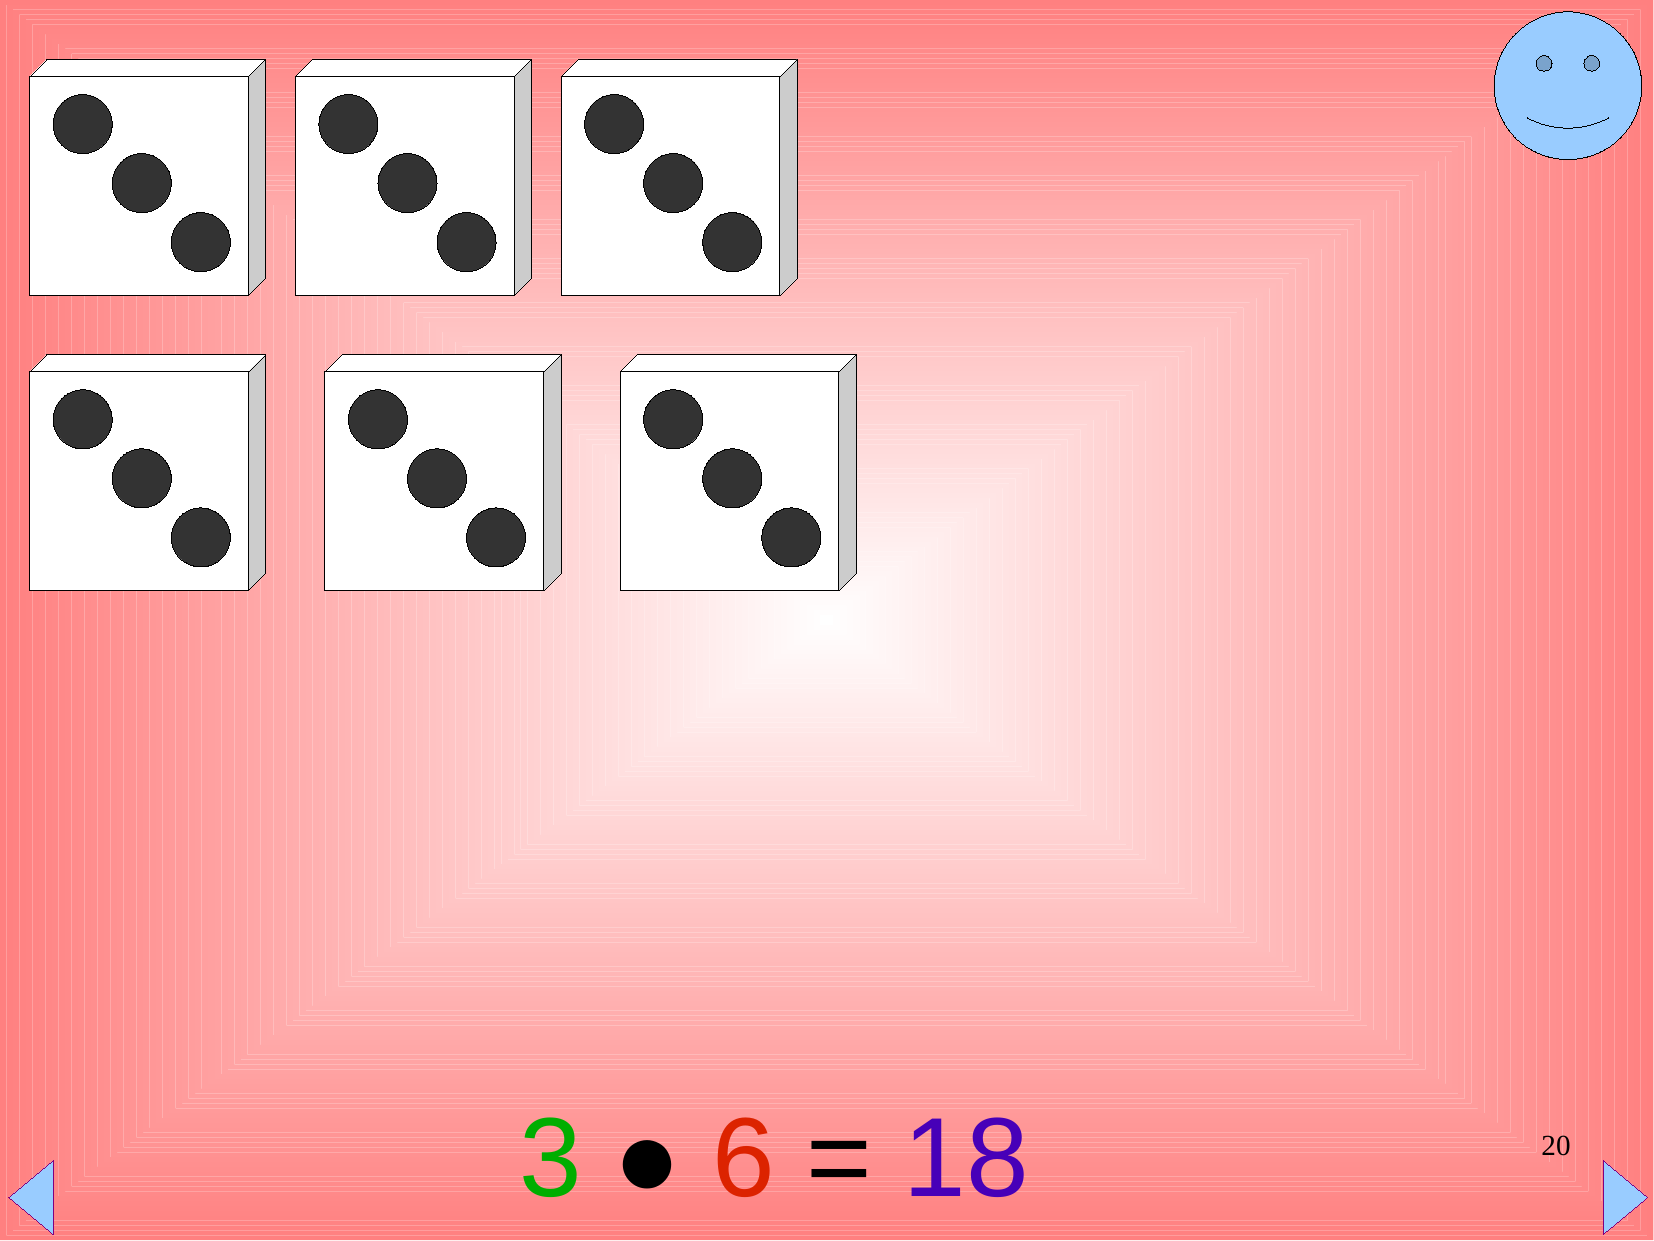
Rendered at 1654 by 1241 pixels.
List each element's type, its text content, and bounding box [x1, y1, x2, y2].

text_box [295, 59, 532, 296]
text_box [1603, 1160, 1648, 1235]
text_box 3 ● 6 = 18 [504, 1086, 1149, 1228]
text_box [1494, 11, 1642, 160]
text_box [29, 59, 266, 296]
text_box [8, 1160, 54, 1235]
text_box [561, 59, 798, 296]
text_box [620, 354, 857, 591]
text_box [29, 354, 266, 591]
text_box [324, 354, 562, 591]
